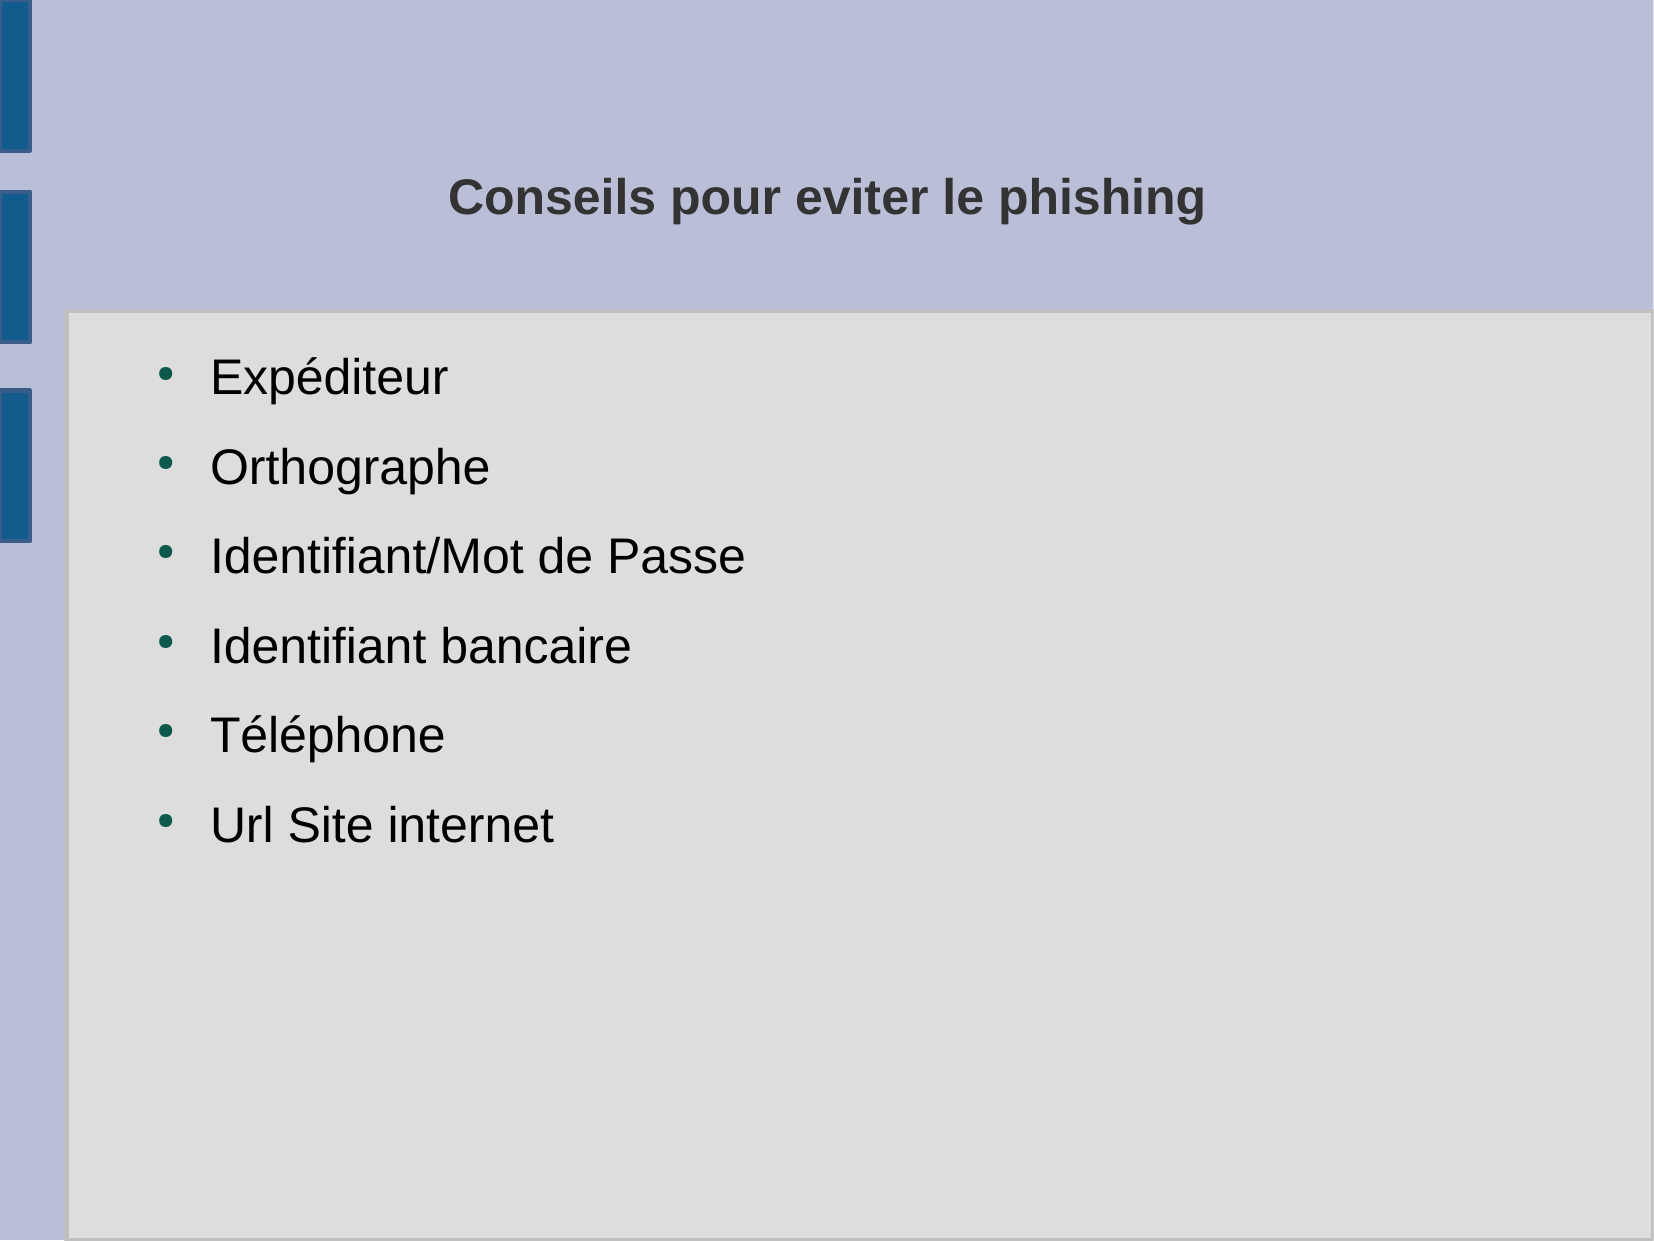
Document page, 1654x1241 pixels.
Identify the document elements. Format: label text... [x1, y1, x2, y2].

title Conseils pour eviter le phishing [121, 91, 1534, 299]
list Expéditeur Orthographe Identifiant/Mot de Passe Identifiant bancaire Téléphone Url Site internet [121, 344, 1534, 1127]
